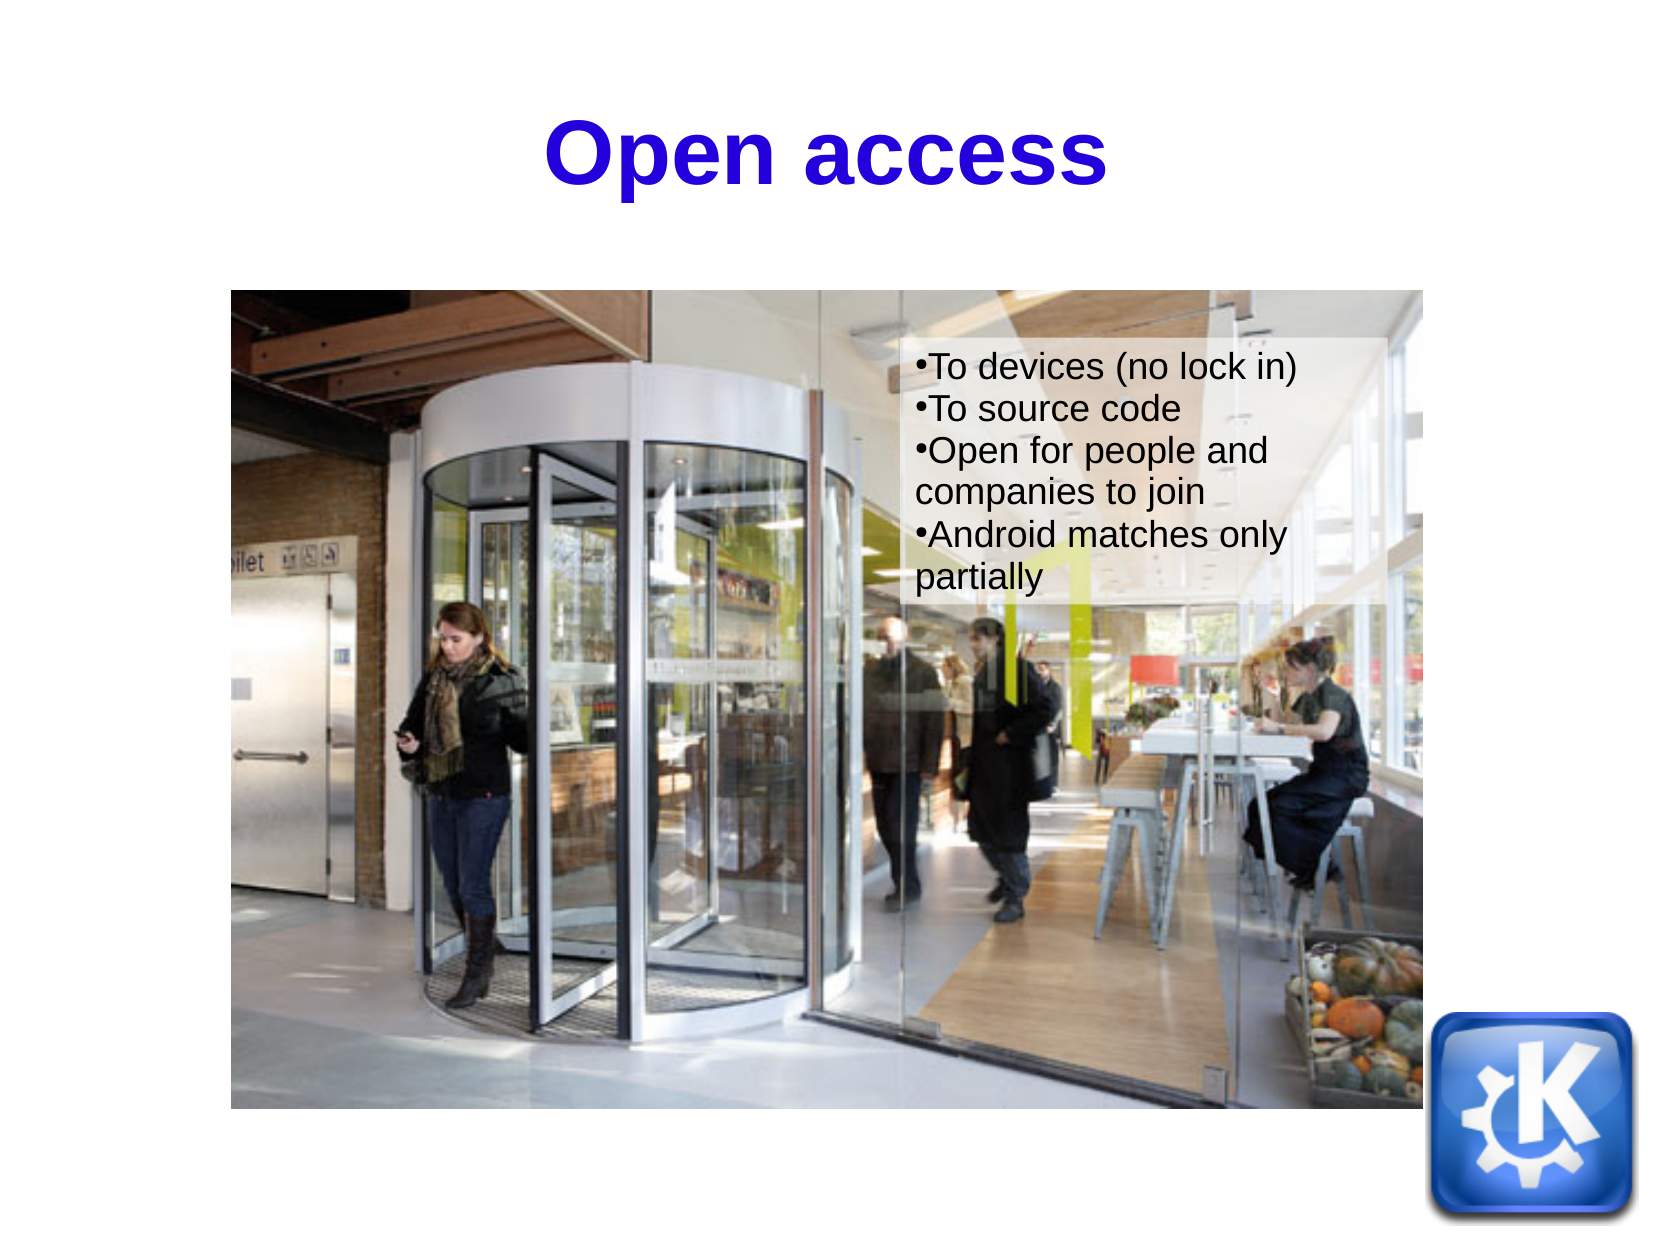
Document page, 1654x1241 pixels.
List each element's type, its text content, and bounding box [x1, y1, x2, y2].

text_box To devices (no lock in) To source code Open for people and companies to join Android matches only partially [900, 337, 1388, 605]
picture [231, 290, 1423, 1109]
picture [1425, 1012, 1639, 1226]
title Open access [82, 49, 1571, 257]
